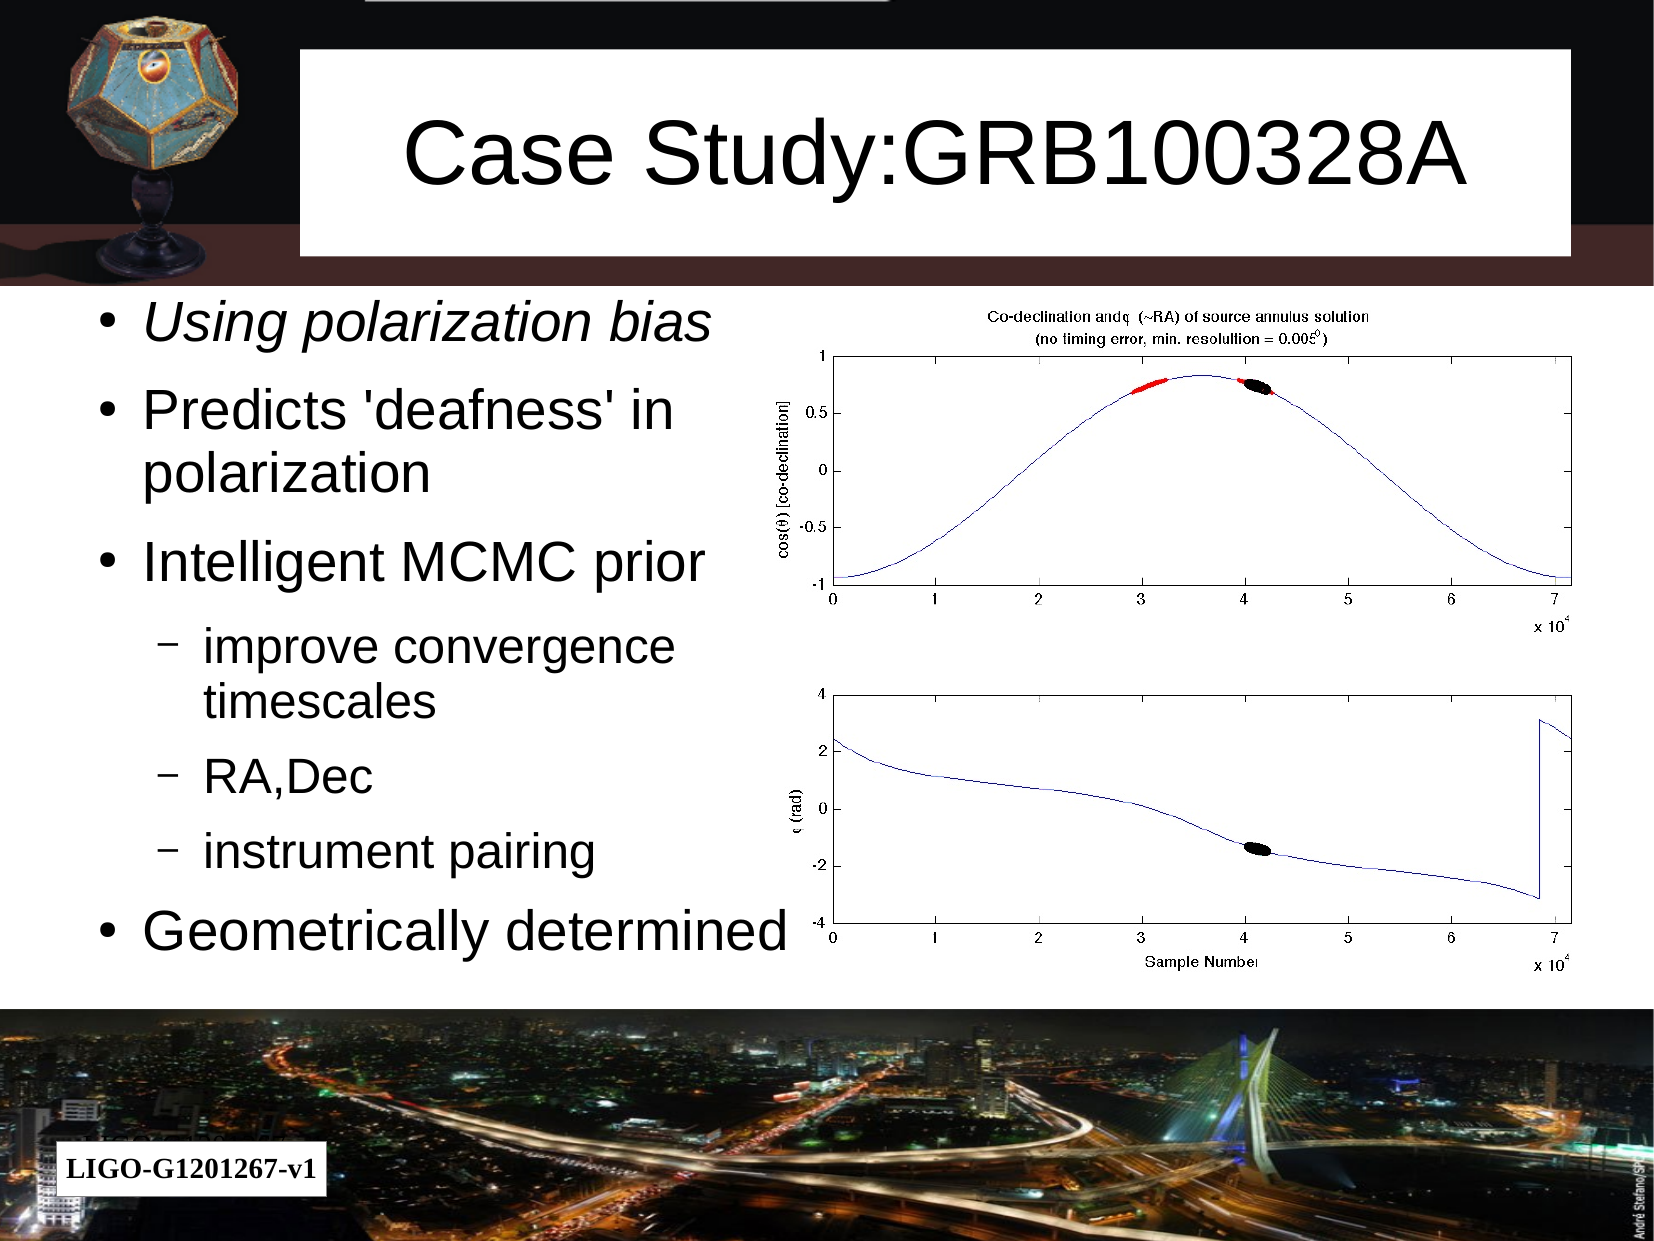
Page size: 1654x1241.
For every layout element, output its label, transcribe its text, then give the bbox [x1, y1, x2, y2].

list Using polarization bias Predicts 'deafness' in polarization Intelligent MCMC prior improve convergence timescales RA,Dec instrument pairing Geometrically determined [82, 290, 793, 1010]
title Case Study:GRB100328A [300, 49, 1571, 257]
picture [0, 1009, 1654, 1241]
picture [709, 287, 1654, 1001]
picture [0, 0, 1654, 286]
